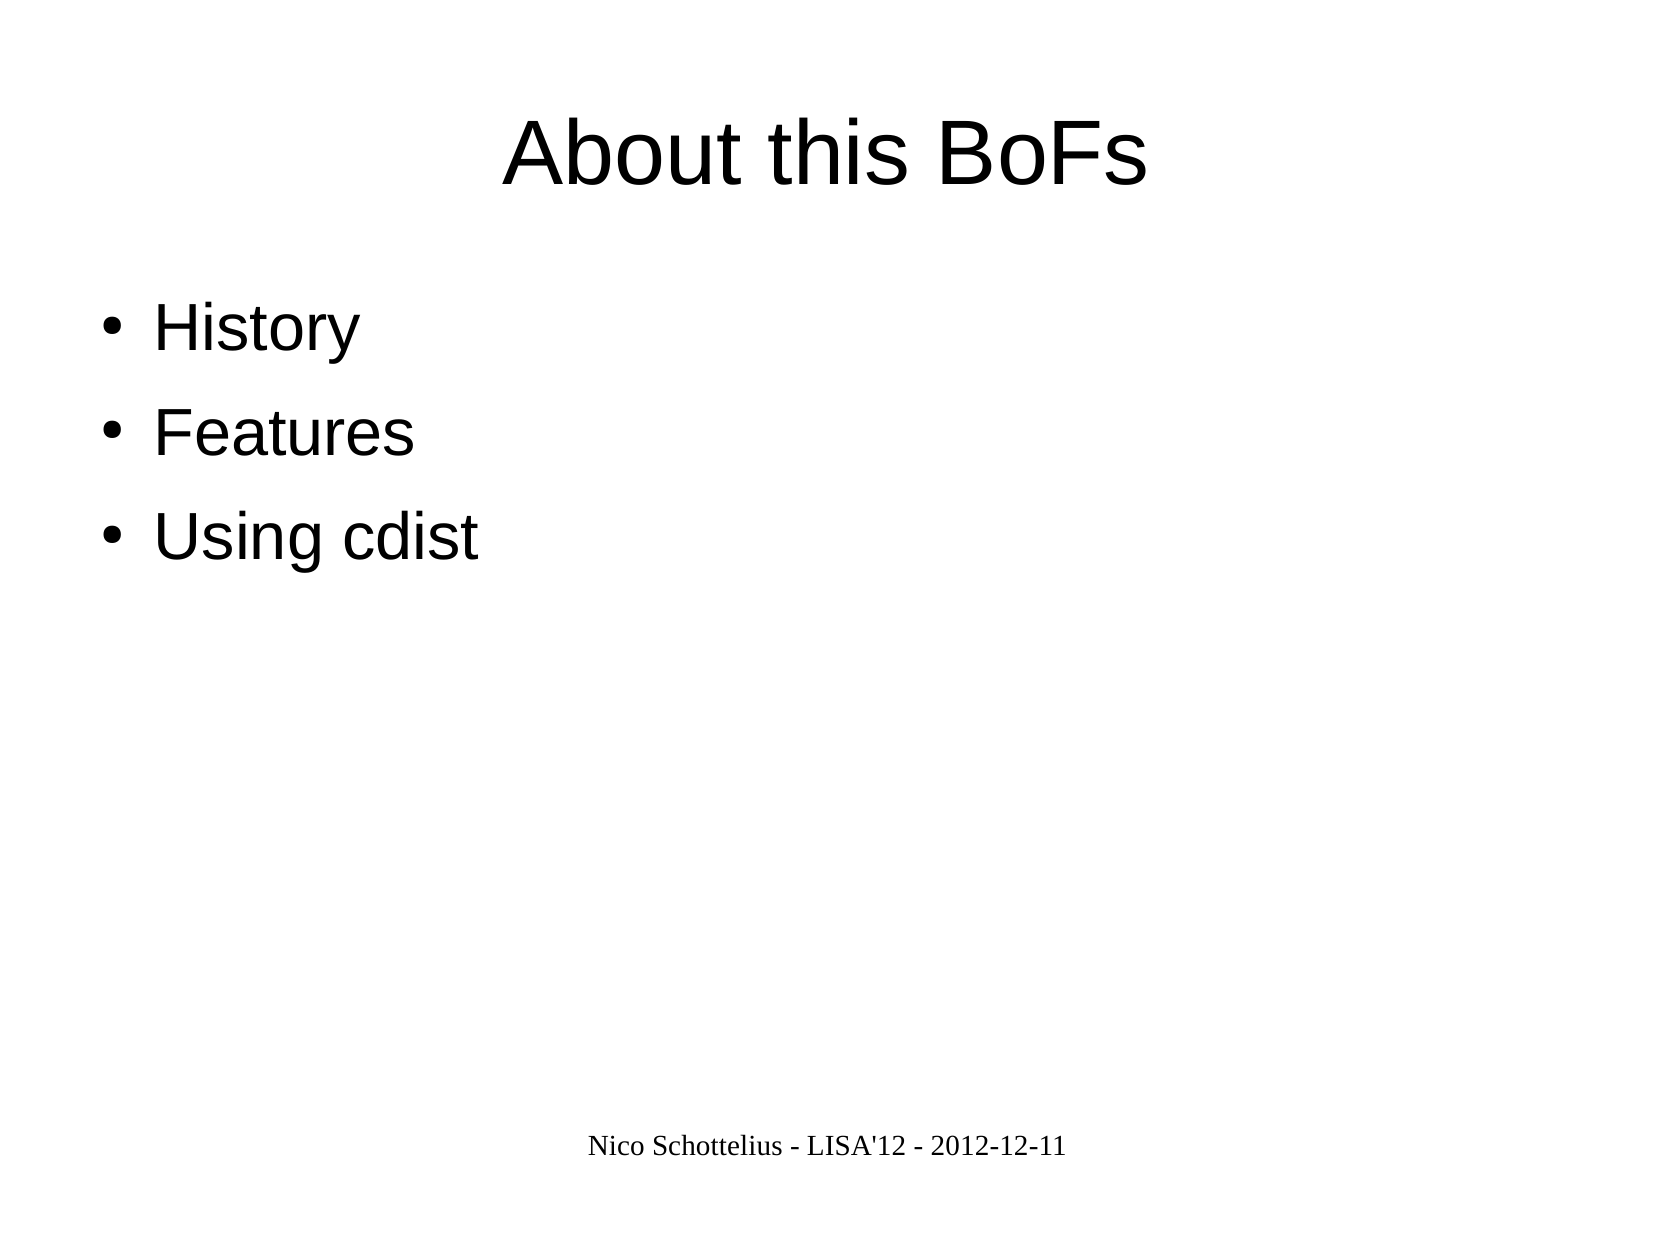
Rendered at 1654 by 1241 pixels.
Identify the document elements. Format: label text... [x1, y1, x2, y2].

list History Features Using cdist [82, 290, 1538, 1010]
title About this BoFs [82, 49, 1571, 257]
